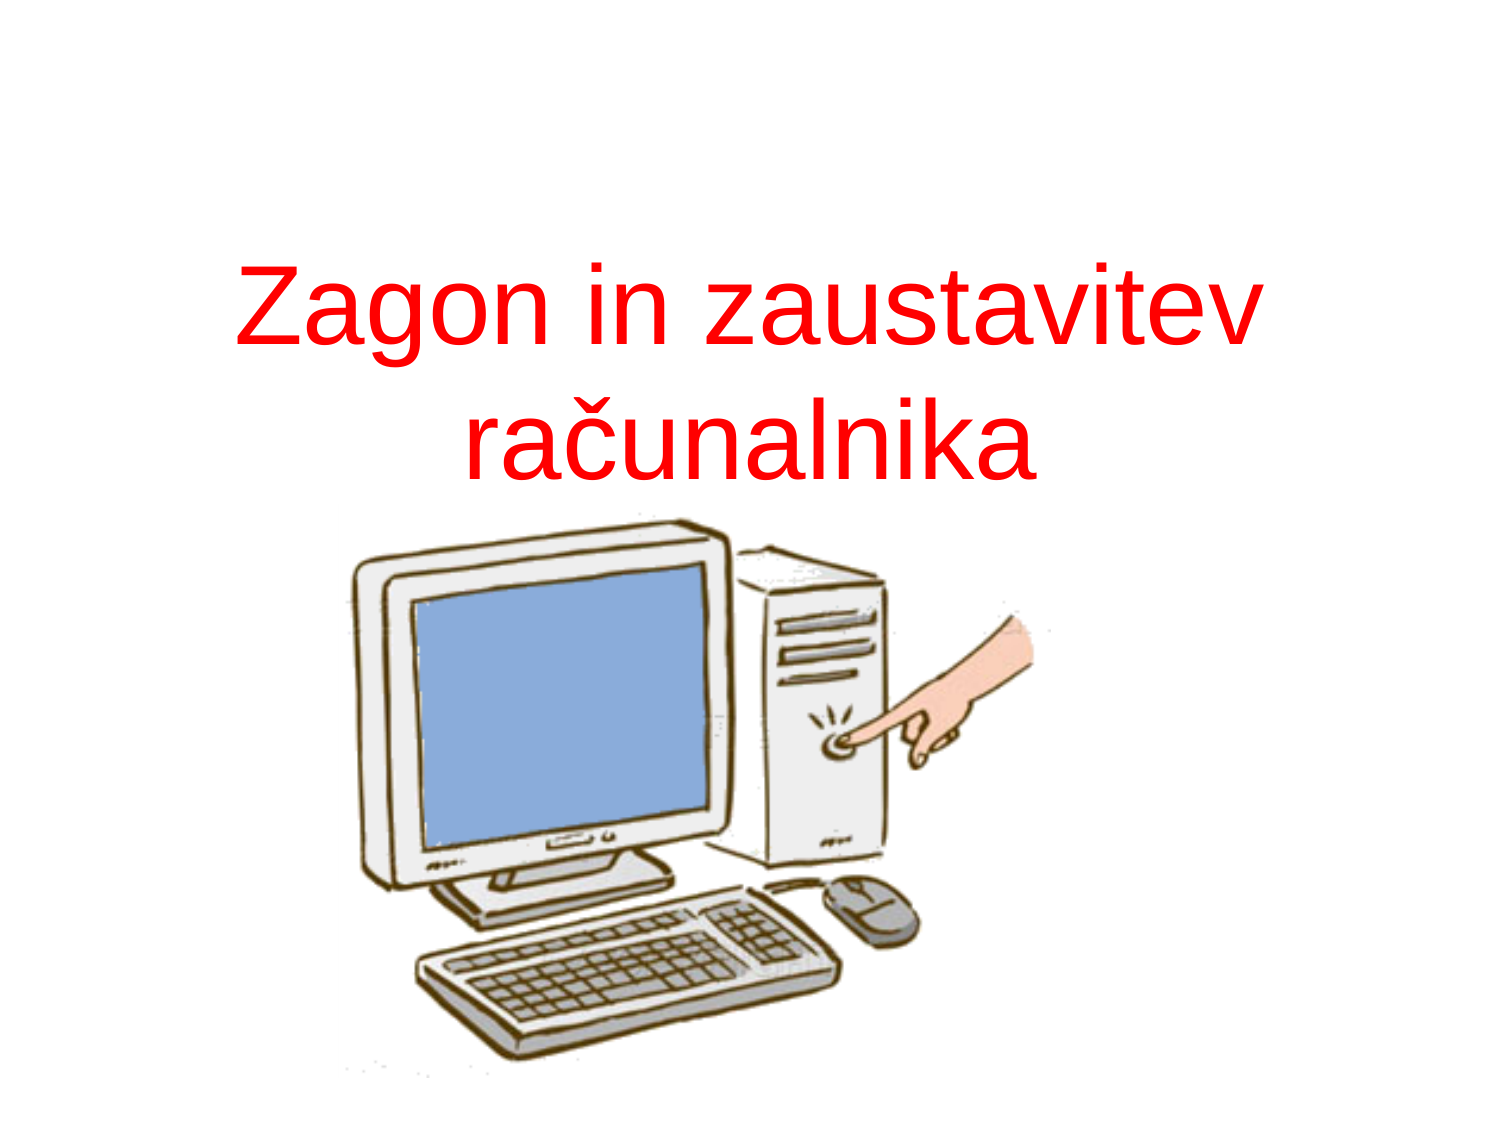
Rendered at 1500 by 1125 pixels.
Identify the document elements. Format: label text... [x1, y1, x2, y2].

title Zagon in zaustavitev računalnika [112, 224, 1388, 510]
picture [337, 504, 1051, 1078]
